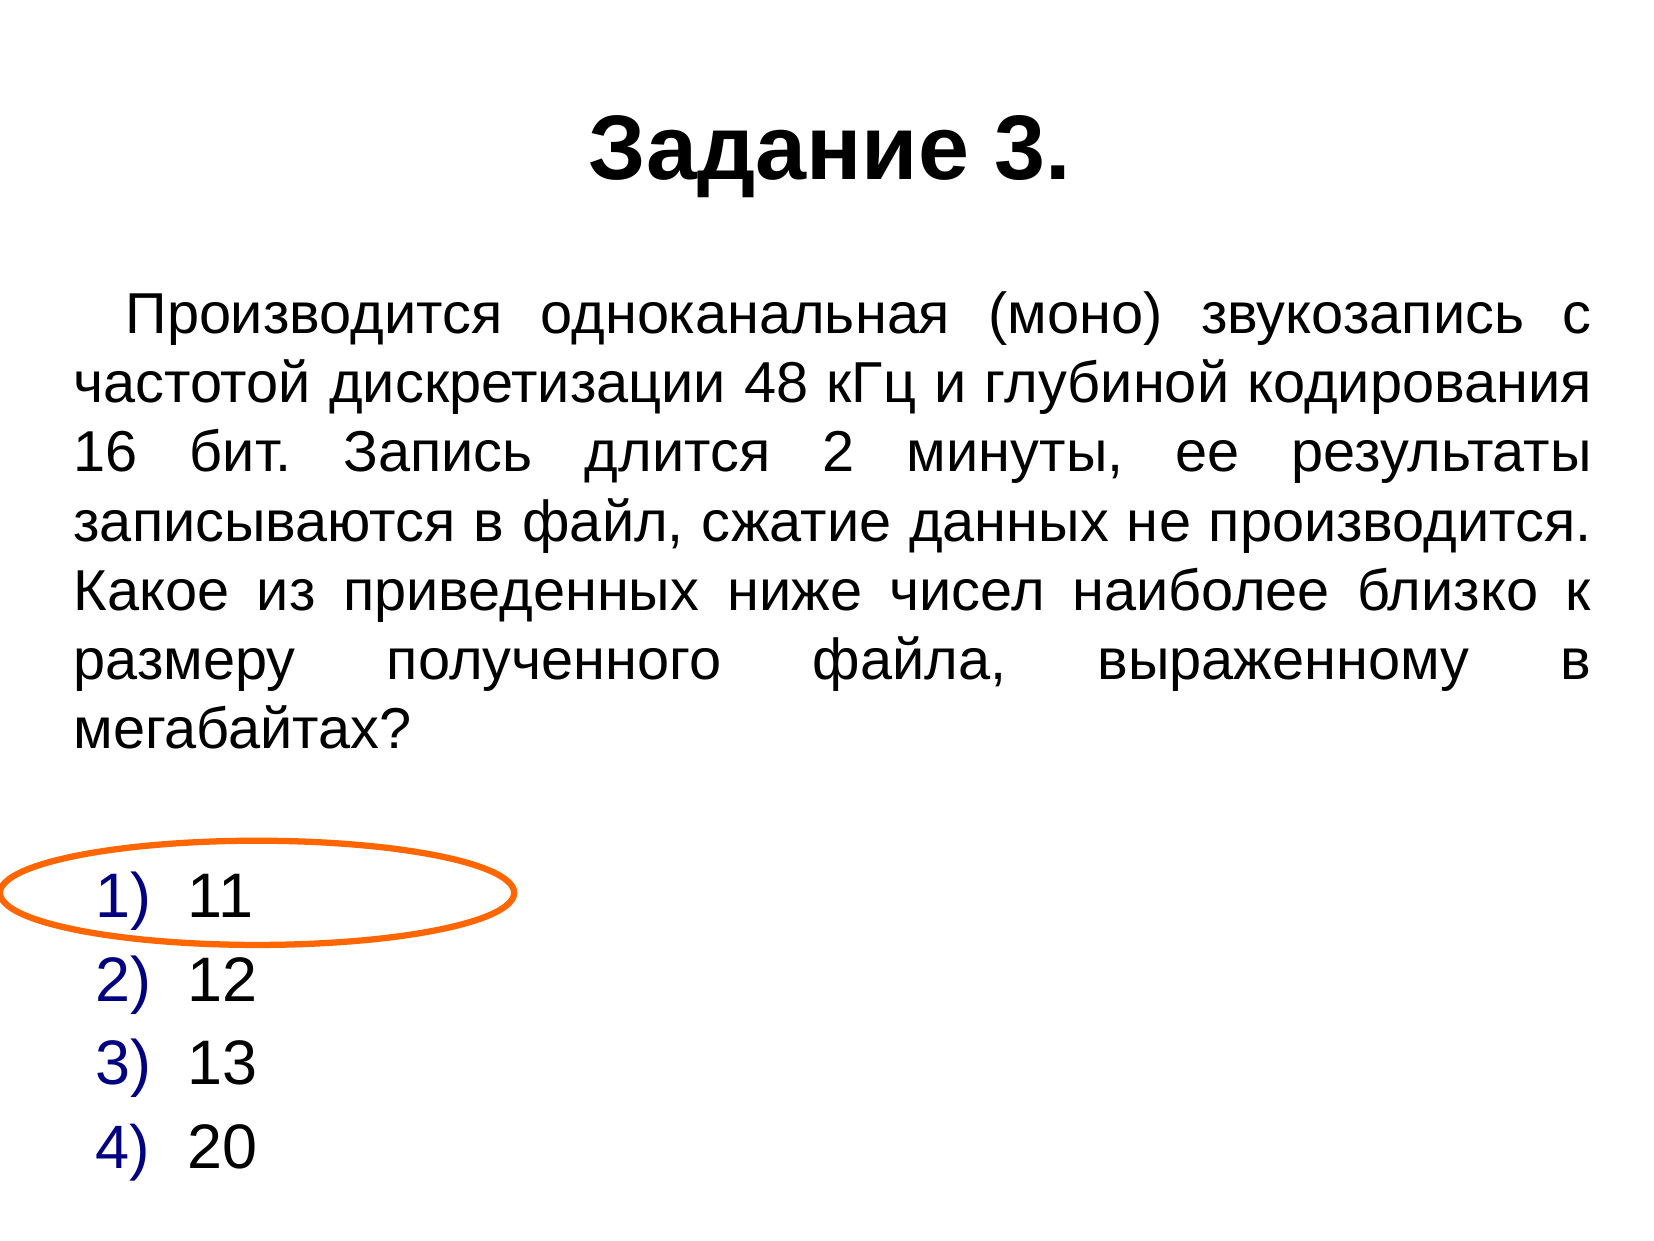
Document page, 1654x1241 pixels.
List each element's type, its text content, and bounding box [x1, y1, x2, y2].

list Производится одноканальная (моно) звукозапись с частотой дискретизации 48 кГц и глубиной кодирования 16 бит. Запись длится 2 минуты, ее результаты записываются в файл, сжатие данных не производится. Какое из приведенных ниже чисел наиболее близко к размеру полученного файла, выраженному в мегабайтах? 11 12 13 20 [58, 844, 510, 941]
title Задание 3. [82, 68, 1571, 268]
list Производится одноканальная (моно) звукозапись с частотой дискретизации 48 кГц и глубиной кодирования 16 бит. Запись длится 2 минуты, ее результаты записываются в файл, сжатие данных не производится. Какое из приведенных ниже чисел наиболее близко к размеру полученного файла, выраженному в мегабайтах? 11 12 13 20 [58, 268, 1609, 1194]
